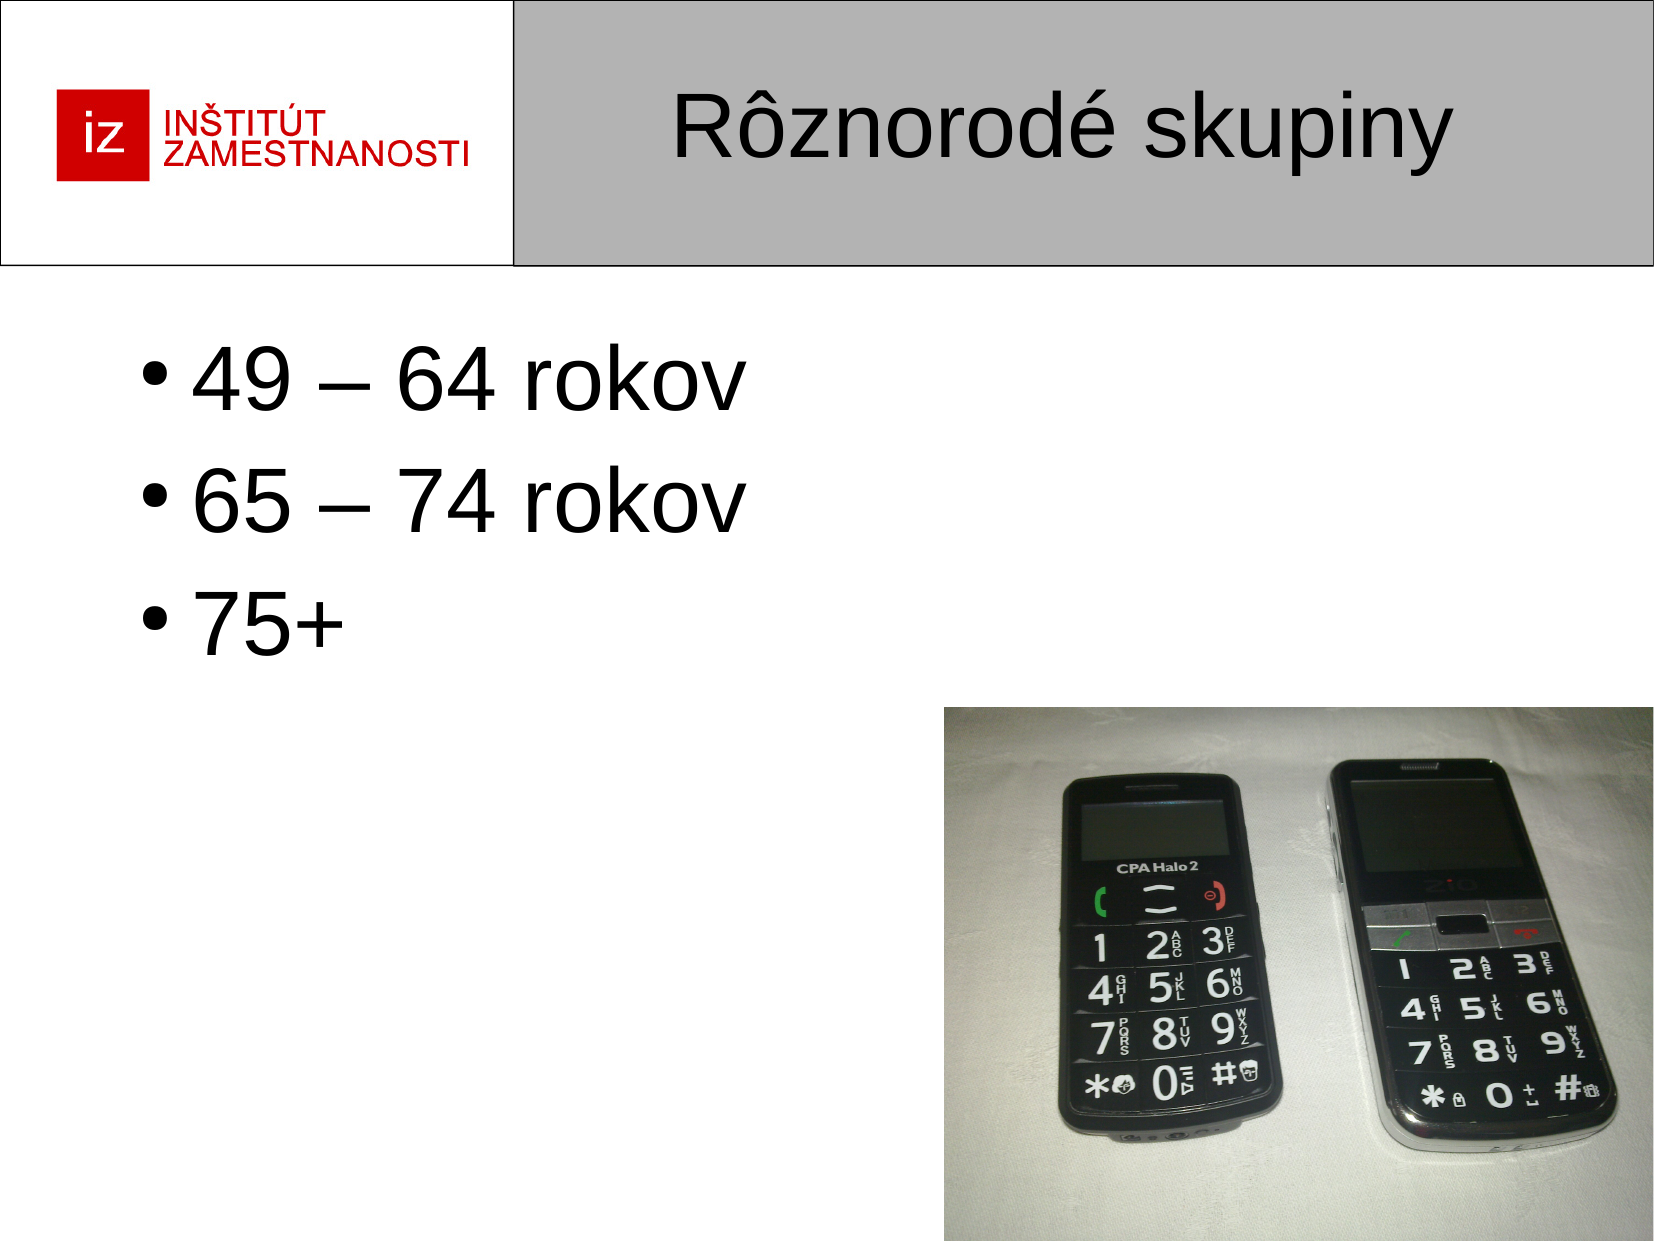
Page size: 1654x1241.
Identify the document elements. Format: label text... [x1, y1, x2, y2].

picture [944, 707, 1654, 1241]
title Rôznorodé skupiny [561, 29, 1565, 237]
list 49 – 64 rokov 65 – 74 rokov 75+ [121, 344, 1533, 1126]
picture [5, 8, 512, 257]
